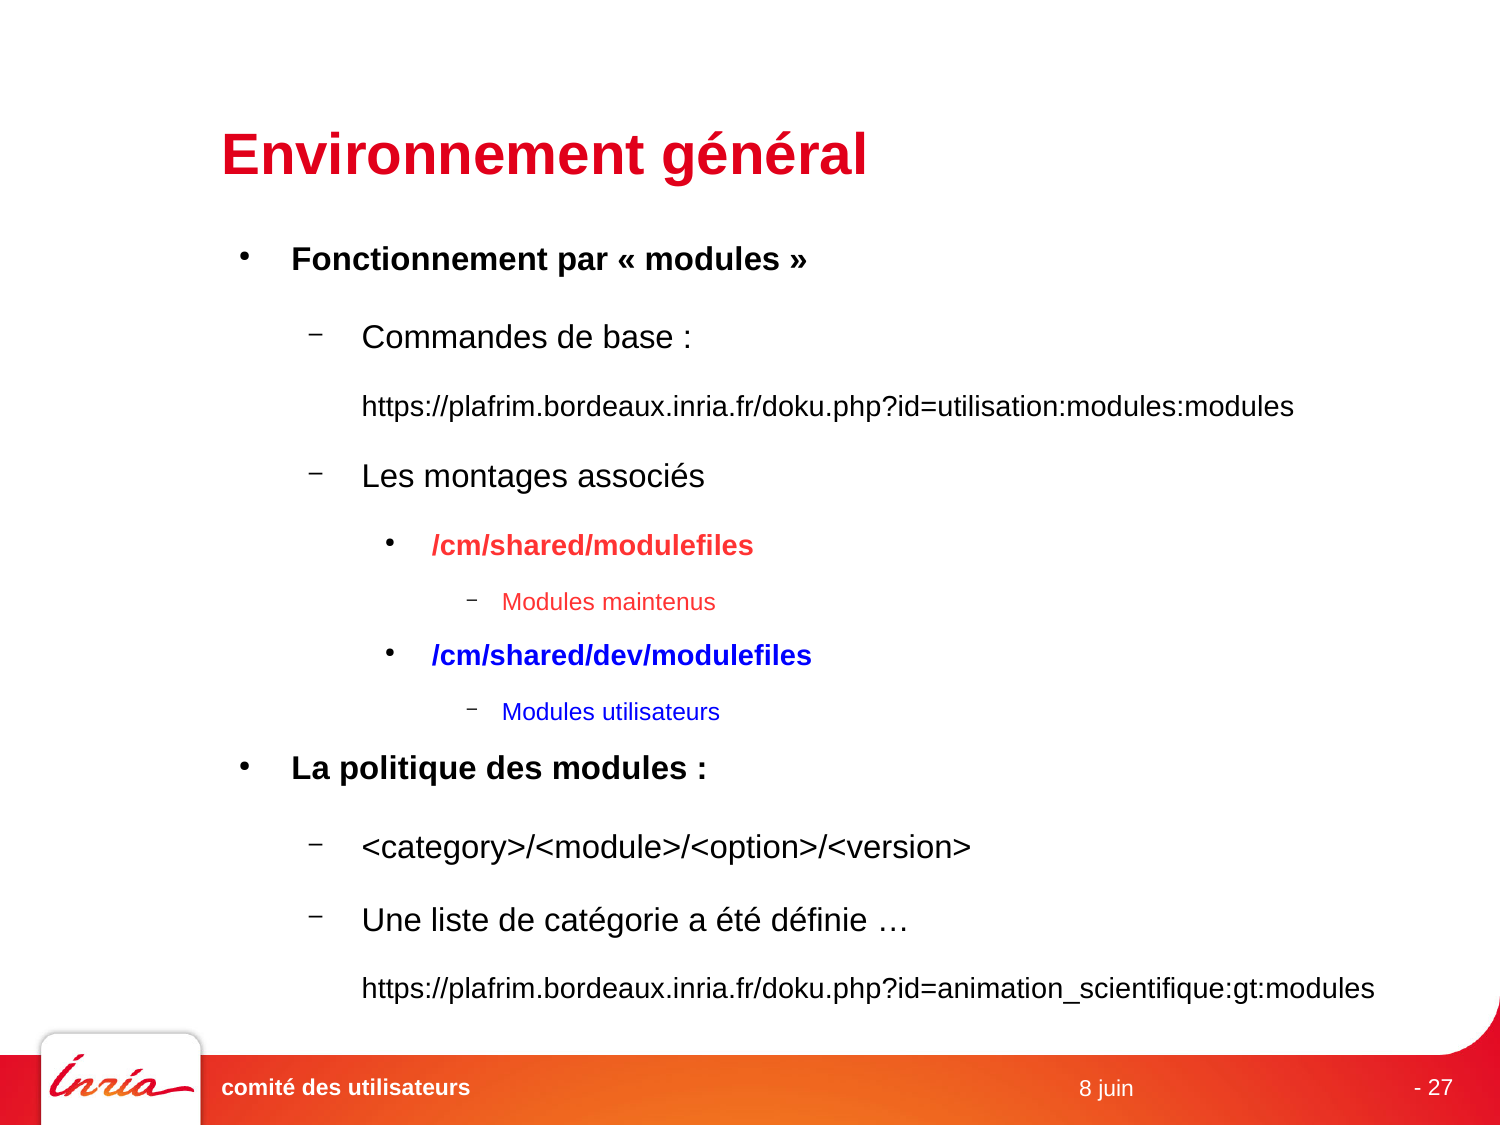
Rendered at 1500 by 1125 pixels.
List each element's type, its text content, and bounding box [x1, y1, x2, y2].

title Environnement général [221, 57, 1459, 227]
picture [0, 947, 1500, 1125]
list Fonctionnement par « modules » Commandes de base : https://plafrim.bordeaux.inria.fr/doku.php?id=utilisation:modules:modules Les montages associés /cm/shared/modulefiles Modules maintenus /cm/shared/dev/modulefiles Modules utilisateurs La politique des modules : <category>/<module>/<option>/<version> Une liste de catégorie a été définie … https://plafrim.bordeaux.inria.fr/doku.php?id=animation_scientifique:gt:modules [221, 227, 1459, 1006]
